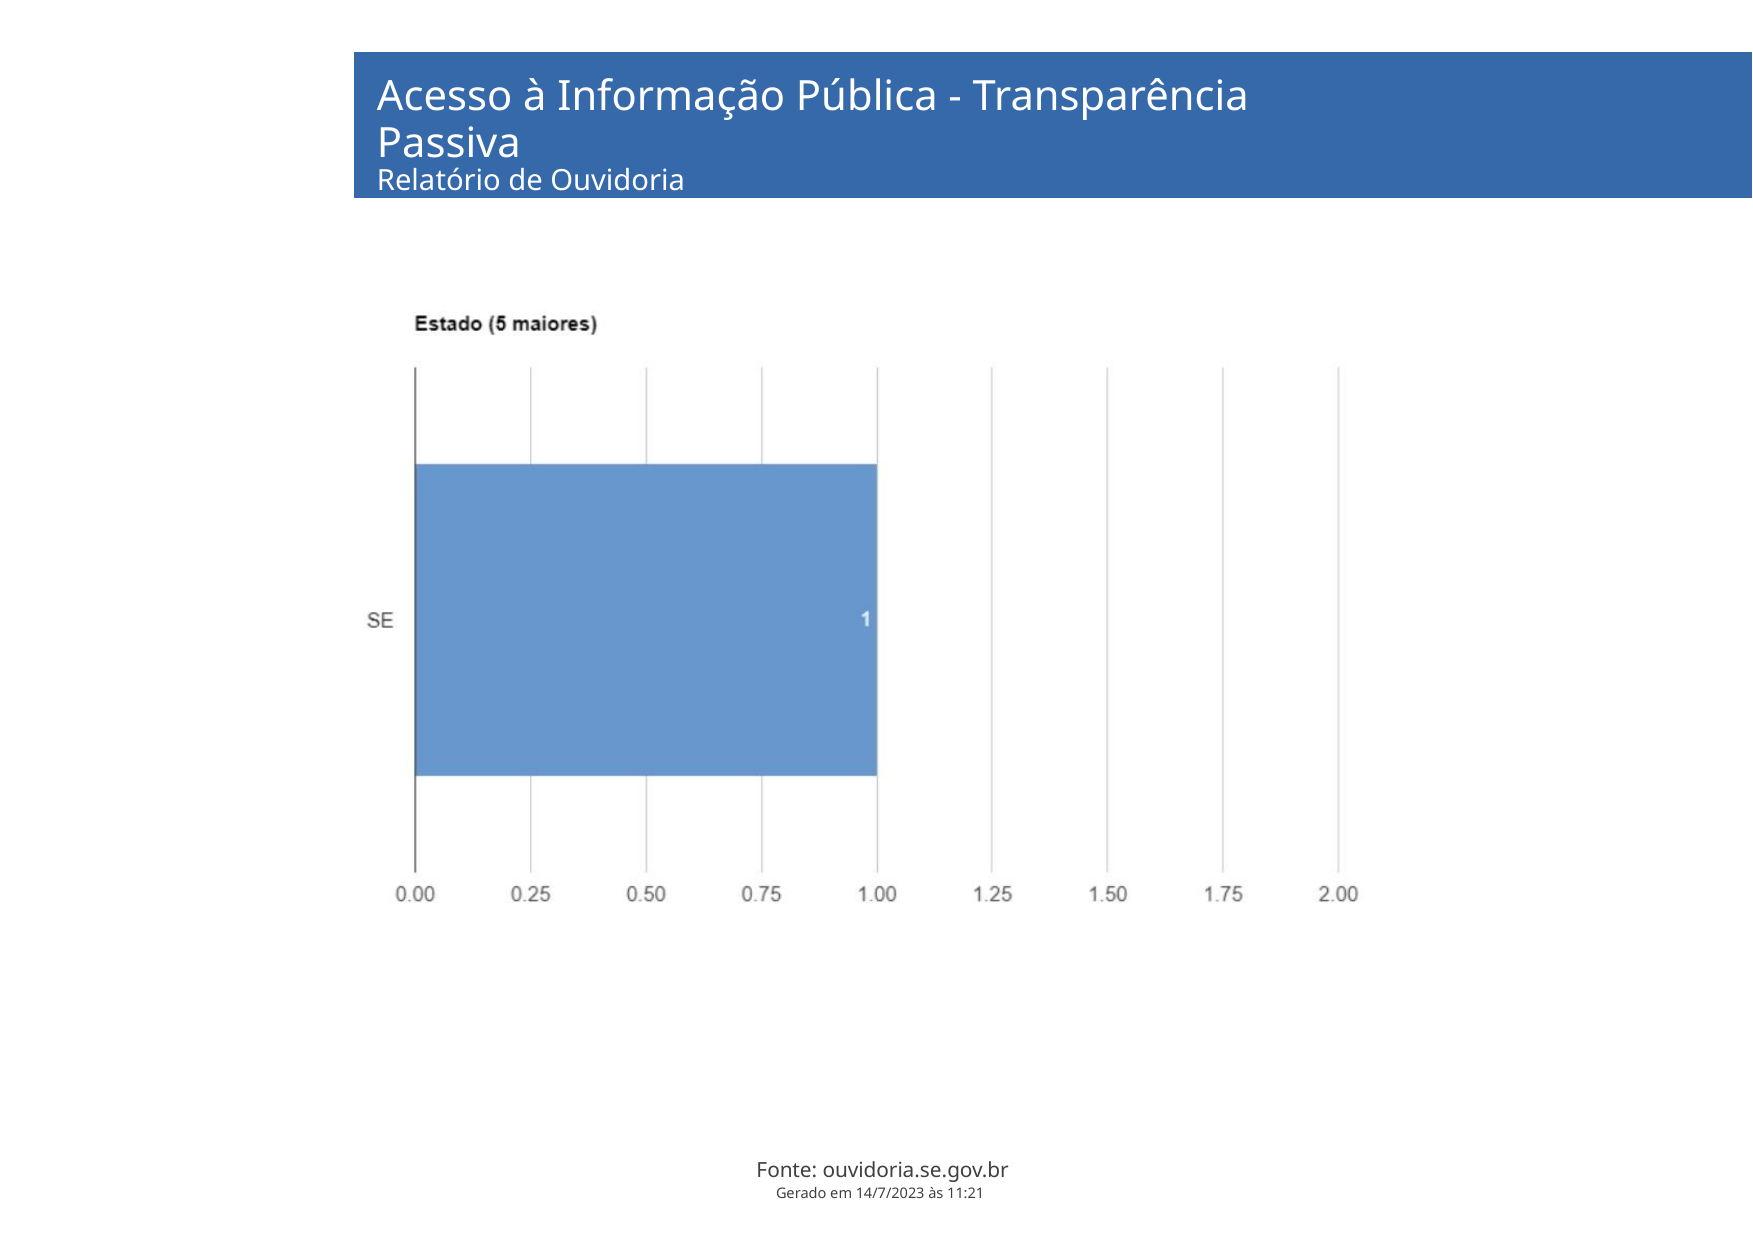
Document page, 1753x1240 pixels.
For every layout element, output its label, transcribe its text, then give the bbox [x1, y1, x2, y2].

text_box Fonte: ouvidoria.se.gov.br Gerado em 14/7/2023 às 11:21 [756, 1158, 1023, 1202]
text_box [155, 211, 1599, 1028]
text_box [354, 52, 1752, 198]
text_box Acesso à Informação Pública - Transparência Passiva Relatório de Ouvidoria SETUR - Março a Março de 2023 [376, 72, 1403, 228]
